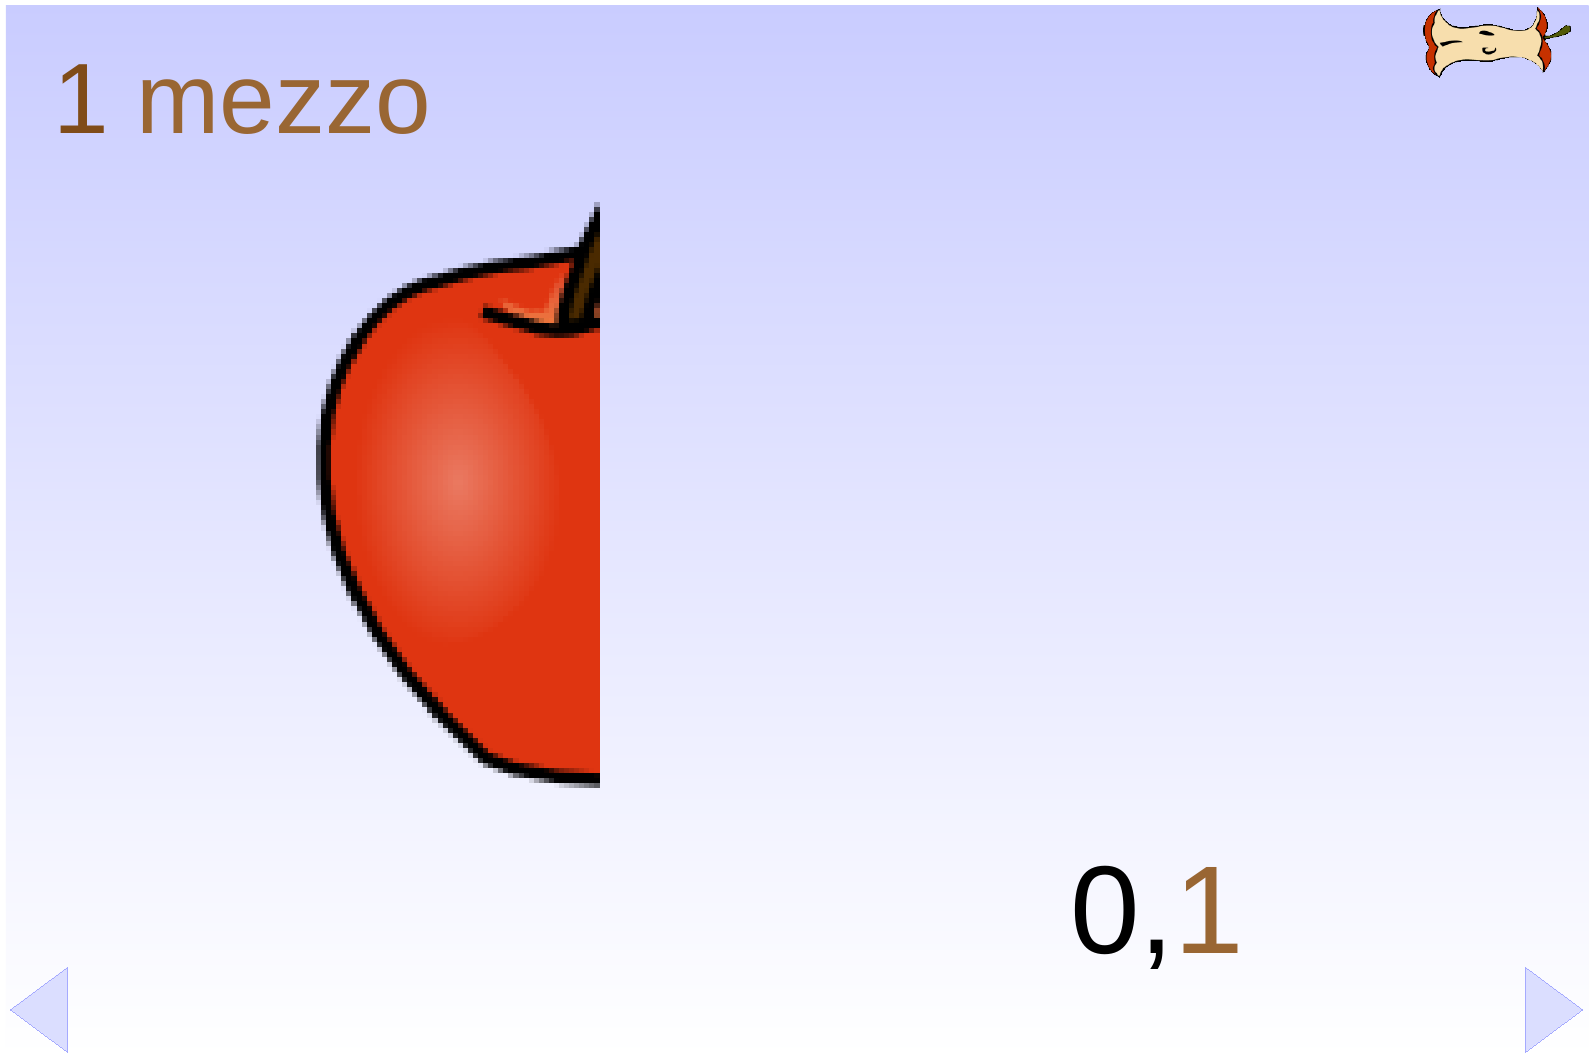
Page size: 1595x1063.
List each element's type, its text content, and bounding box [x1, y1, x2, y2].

text_box [10, 967, 68, 1053]
text_box [1525, 967, 1583, 1053]
picture [271, 157, 600, 804]
text_box 0,1 [950, 832, 1365, 988]
text_box 1 mezzo [35, 35, 449, 162]
picture [1423, 5, 1571, 78]
